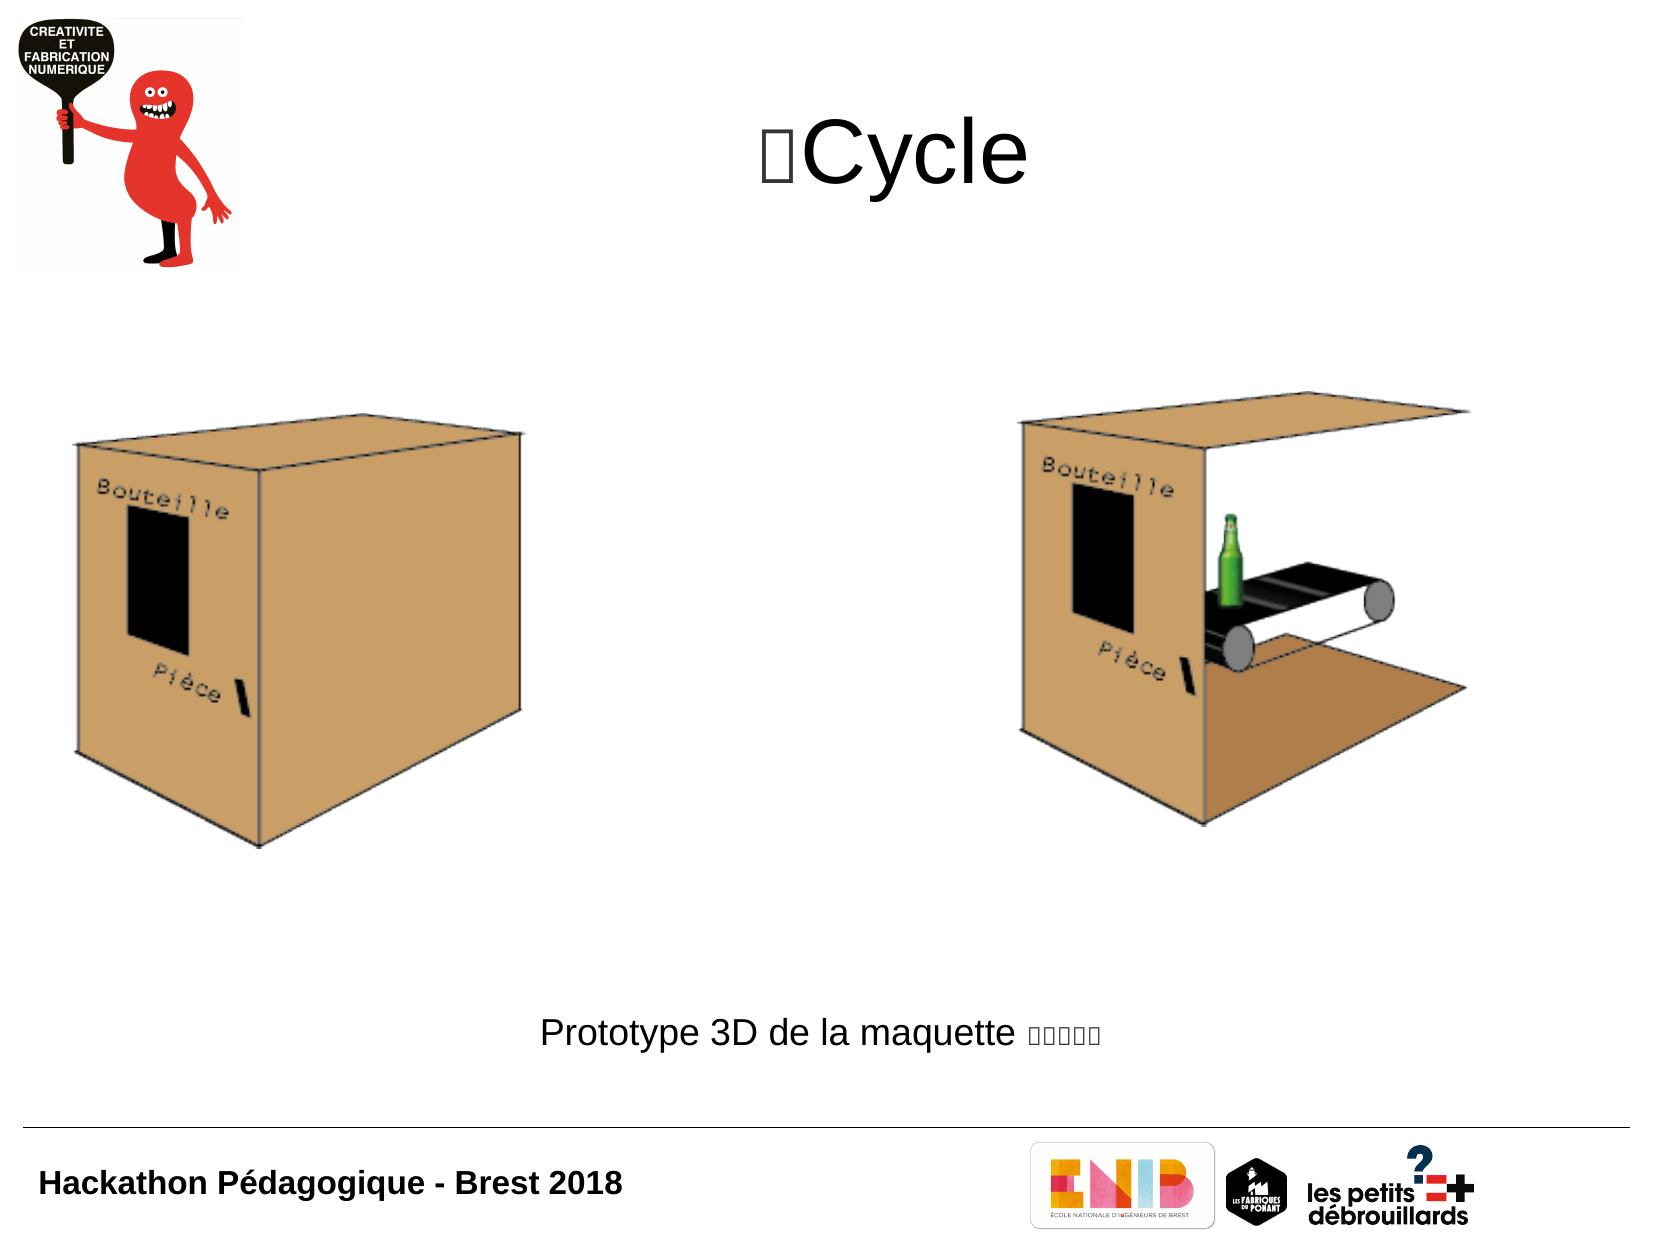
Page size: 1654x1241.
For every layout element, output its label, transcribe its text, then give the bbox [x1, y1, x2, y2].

text_box Hackathon Pédagogique - Brest 2018 [23, 1157, 945, 1210]
picture [1308, 1145, 1474, 1225]
title 🍺Cycle [243, 49, 1571, 257]
text_box Prototype 3D de la maquette 🍺🍺🍺🍺🍺 [200, 1003, 1441, 1103]
picture [15, 18, 243, 269]
picture [70, 413, 530, 849]
picture [1015, 1127, 1287, 1241]
picture [1015, 391, 1475, 827]
